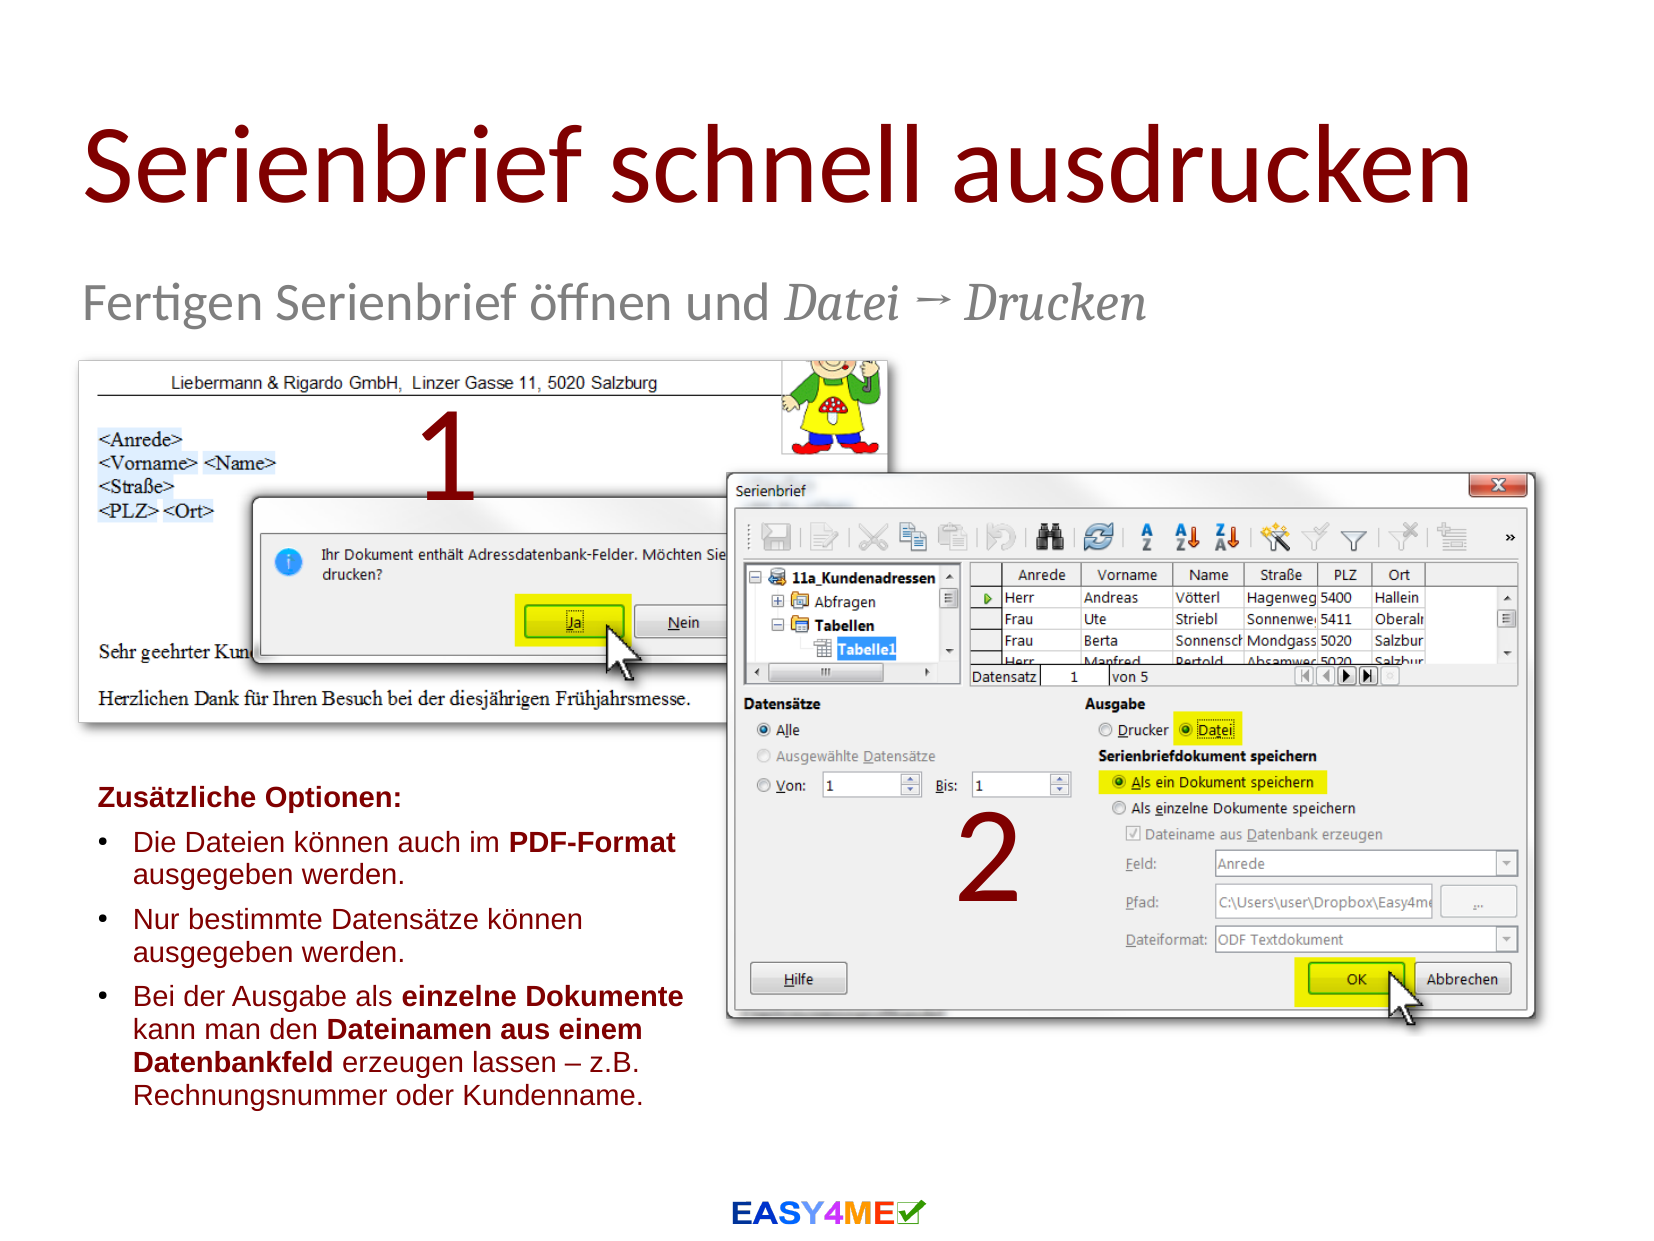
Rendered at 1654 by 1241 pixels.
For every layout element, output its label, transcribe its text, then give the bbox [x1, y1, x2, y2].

text_box Zusätzliche Optionen: Die Dateien können auch im PDF-Format ausgegeben werden. Nur bestimmte Datensätze können ausgegeben werden. Bei der Ausgabe als einzelne Dokumente kann man den Dateinamen aus einem Datenbankfeld erzeugen lassen – z.B. Rechnungsnummer oder Kundenname. [82, 773, 709, 1119]
picture [66, 348, 1557, 1040]
picture [726, 1195, 934, 1229]
title Serienbrief schnell ausdrucken [82, 76, 1571, 271]
list Fertigen Serienbrief öffnen und Datei → Drucken [82, 745, 714, 1010]
text_box 2 [938, 791, 1040, 975]
list Fertigen Serienbrief öffnen und Datei → Drucken [82, 271, 1577, 1010]
text_box 1 [395, 389, 497, 573]
